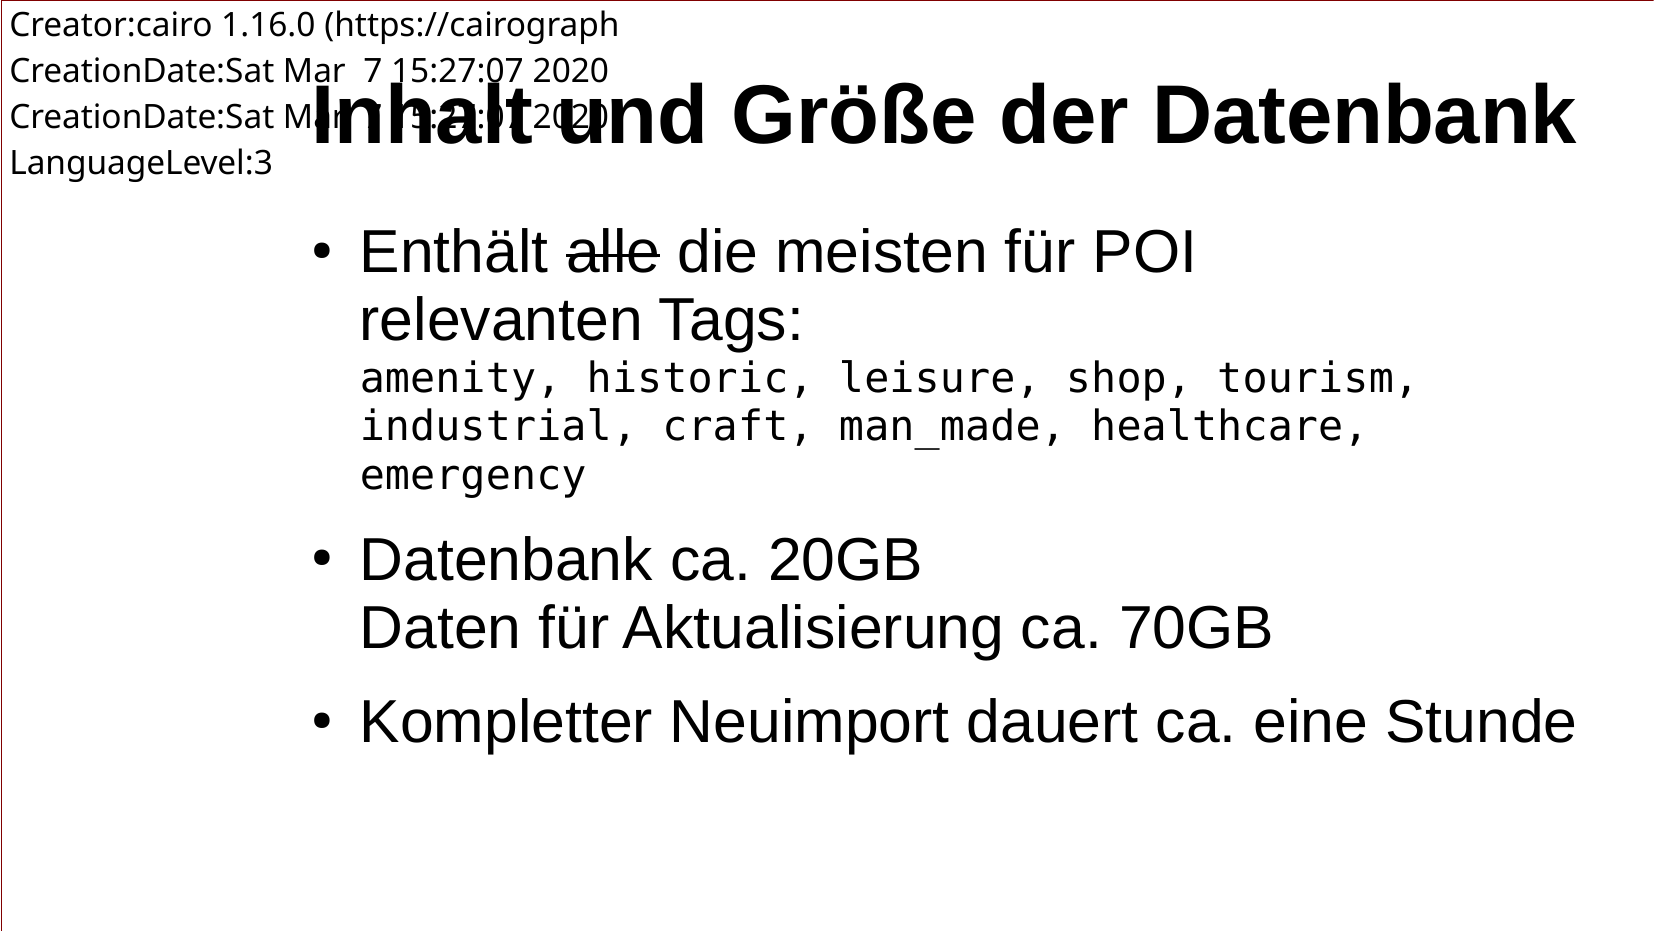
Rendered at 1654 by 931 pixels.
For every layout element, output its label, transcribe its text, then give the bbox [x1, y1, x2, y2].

list Enthält alle die meisten für POI relevanten Tags: amenity, historic, leisure, shop, tourism, industrial, craft, man_made, healthcare, emergency Datenbank ca. 20GB Daten für Aktualisierung ca. 70GB Kompletter Neuimport dauert ca. eine Stunde [295, 217, 1595, 758]
title Inhalt und Größe der Datenbank [295, 37, 1595, 193]
